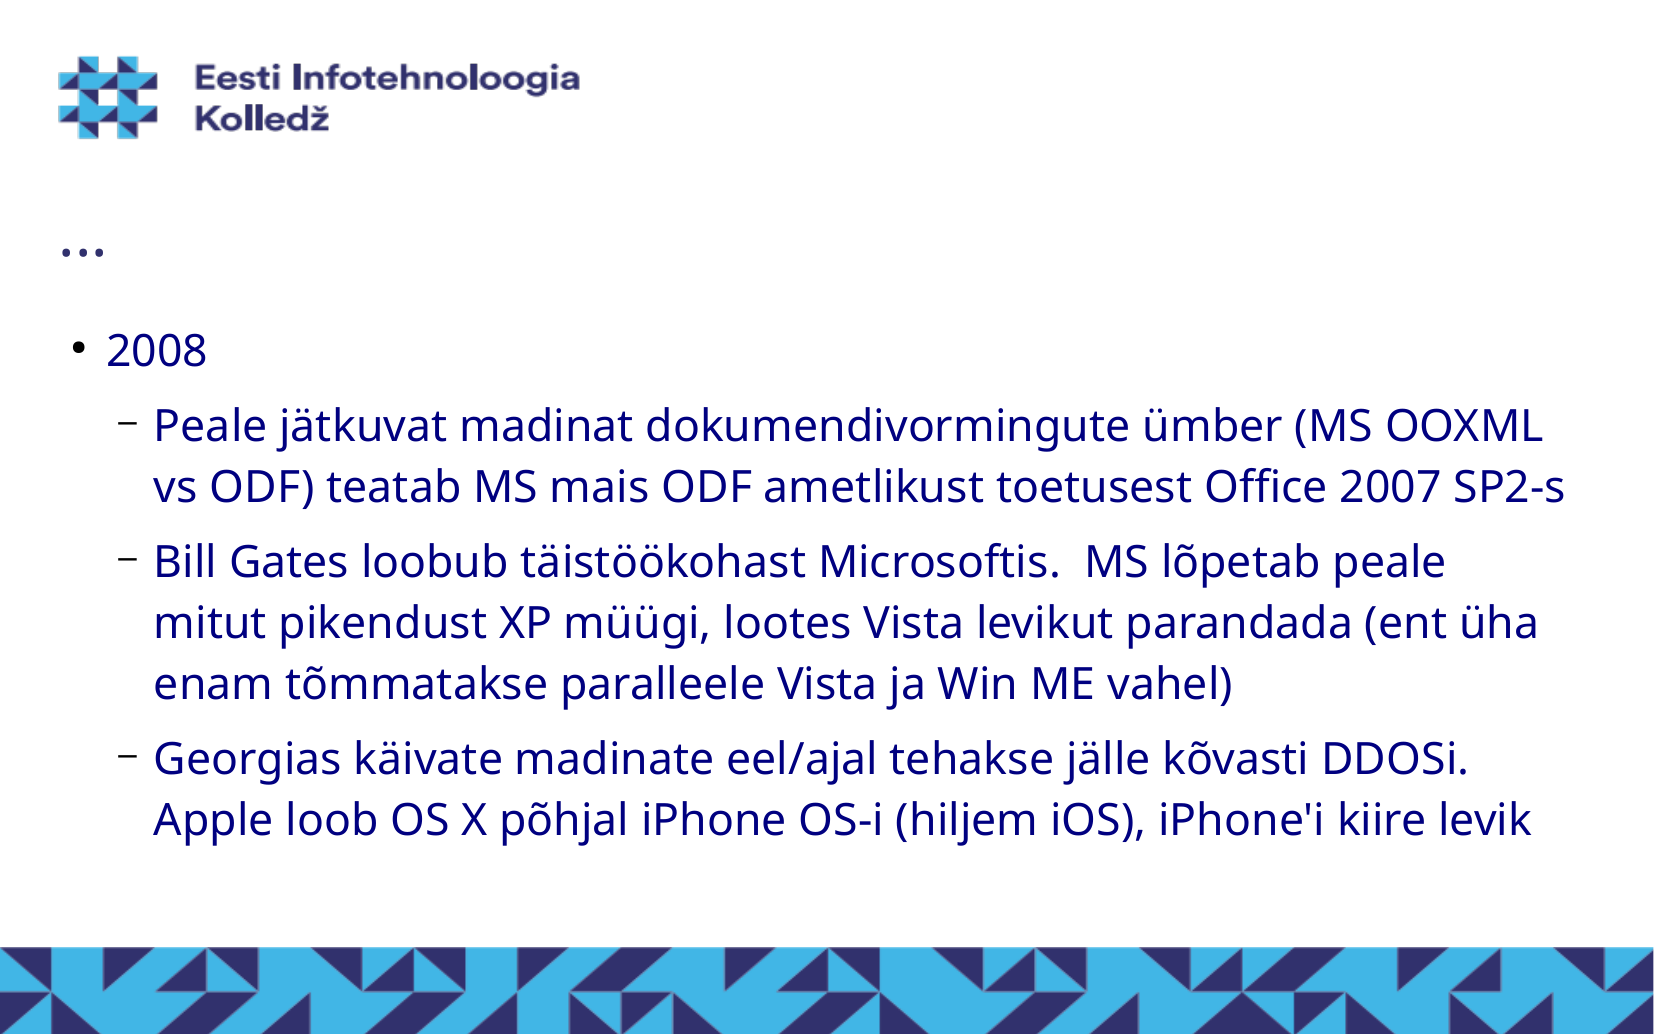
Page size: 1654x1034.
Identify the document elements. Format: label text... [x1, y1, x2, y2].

title ... [59, 158, 1489, 308]
list 2008 Peale jätkuvat madinat dokumendivormingute ümber (MS OOXML vs ODF) teatab MS mais ODF ametlikust toetusest Office 2007 SP2-s Bill Gates loobub täistöökohast Microsoftis. MS lõpetab peale mitut pikendust XP müügi, lootes Vista levikut parandada (ent üha enam tõmmatakse paralleele Vista ja Win ME vahel) Georgias käivate madinate eel/ajal tehakse jälle kõvasti DDOSi. Apple loob OS X põhjal iPhone OS-i (hiljem iOS), iPhone'i kiire levik [59, 318, 1571, 910]
